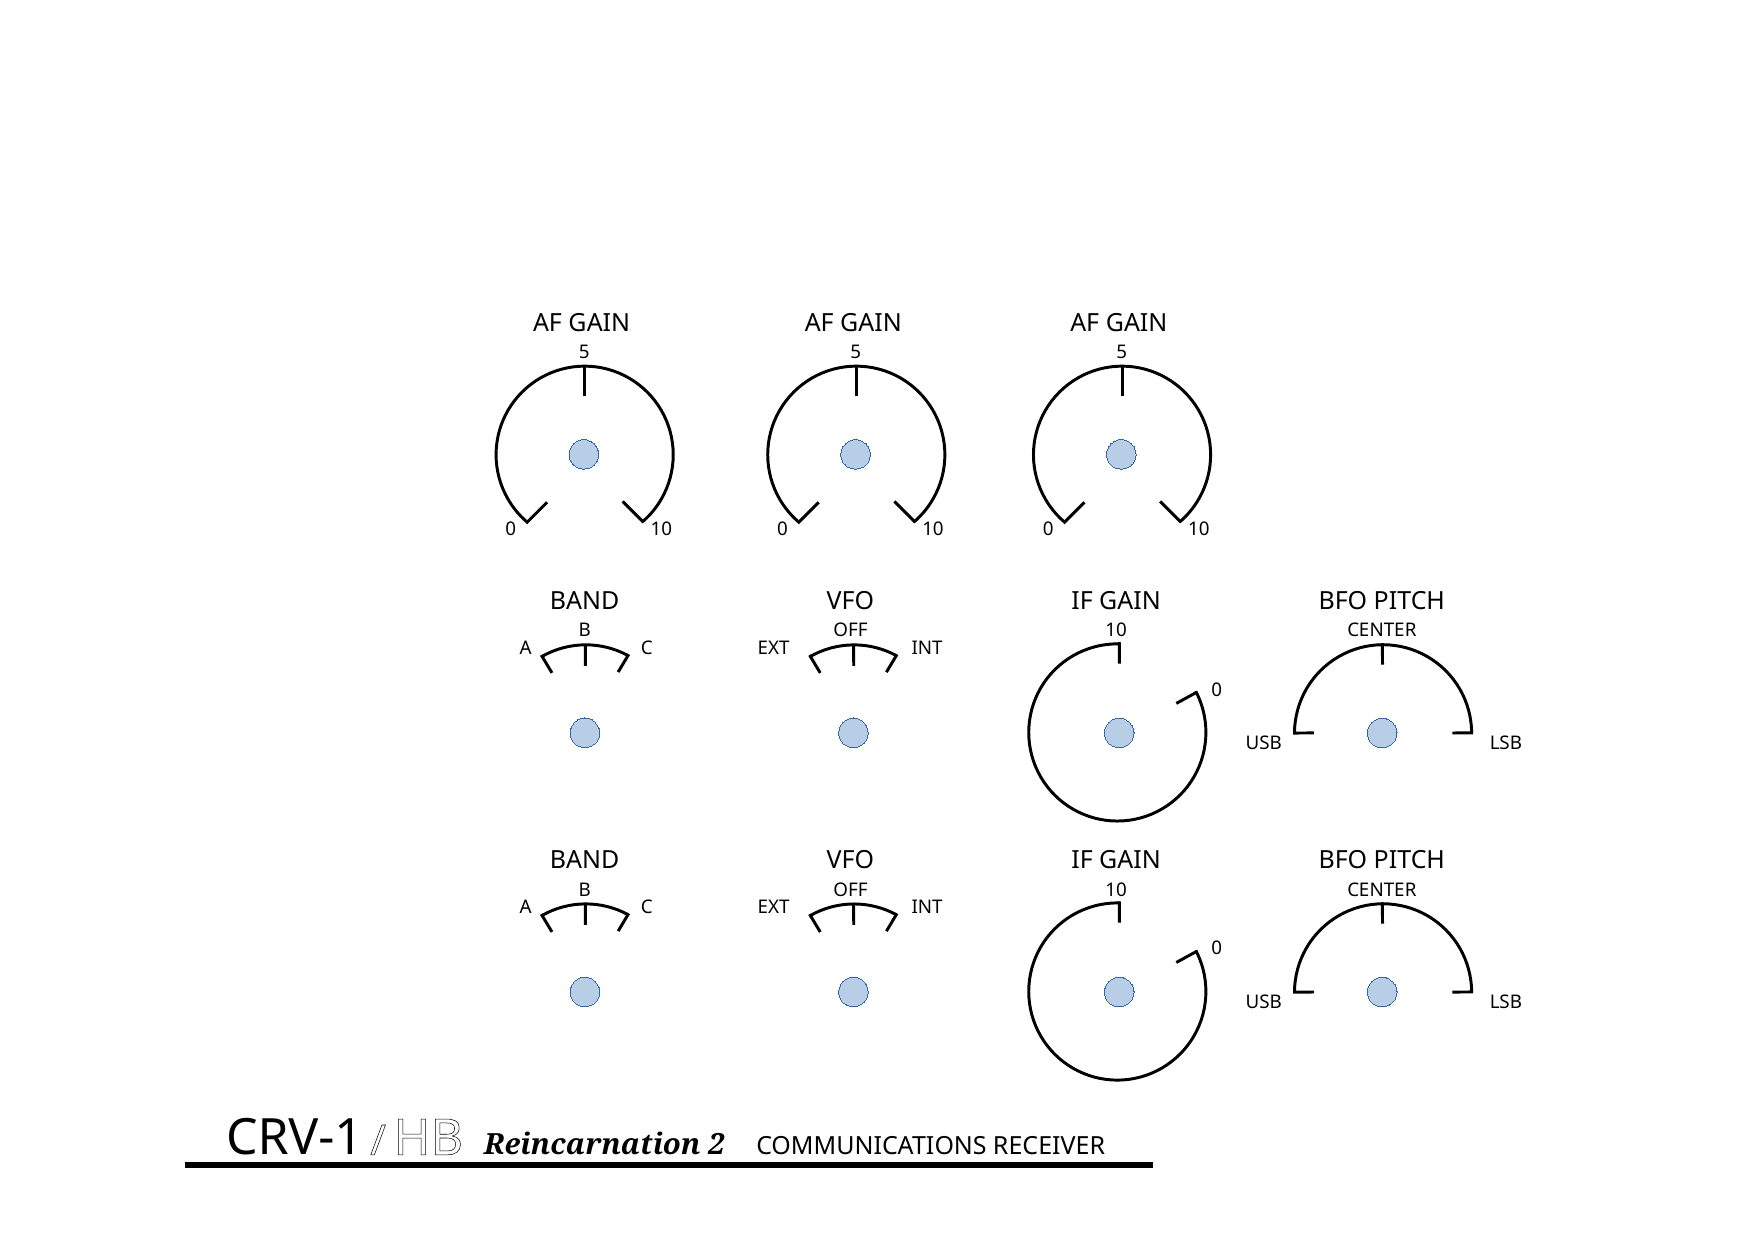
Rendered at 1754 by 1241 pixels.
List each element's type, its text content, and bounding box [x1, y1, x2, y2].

text_box [570, 717, 600, 748]
text_box 10 [885, 513, 981, 544]
text_box VFO [717, 844, 983, 875]
text_box 5 [986, 337, 1252, 367]
text_box INT [882, 632, 972, 663]
text_box EXT [729, 891, 818, 922]
text_box VFO [717, 585, 983, 615]
text_box CENTER [1249, 615, 1515, 645]
text_box B [451, 875, 717, 904]
text_box [1104, 977, 1135, 1007]
text_box IF GAIN [983, 844, 1249, 875]
text_box OFF [717, 875, 983, 904]
text_box 10 [1151, 513, 1247, 544]
text_box LSB [1437, 986, 1574, 1016]
text_box AF GAIN [986, 307, 1252, 337]
text_box EXT [729, 632, 818, 663]
text_box C [617, 632, 677, 663]
text_box [570, 977, 600, 1007]
text_box USB [1195, 986, 1332, 1016]
text_box 10 [983, 875, 1249, 904]
text_box A [504, 632, 547, 663]
text_box [569, 439, 599, 470]
text_box 0 [998, 513, 1099, 544]
text_box C [617, 891, 677, 922]
text_box IF GAIN [983, 585, 1249, 615]
text_box INT [882, 891, 972, 922]
text_box AF GAIN [720, 307, 986, 337]
text_box BFO PITCH [1249, 585, 1515, 615]
text_box [1367, 977, 1398, 1007]
text_box BAND [451, 844, 717, 875]
text_box BFO PITCH [1249, 844, 1515, 875]
text_box 0 [1189, 673, 1244, 704]
text_box 0 [732, 513, 833, 544]
text_box [1106, 439, 1137, 470]
text_box CENTER [1249, 875, 1515, 904]
text_box LSB [1437, 727, 1574, 757]
text_box [840, 439, 871, 470]
text_box B [451, 615, 717, 645]
text_box 5 [720, 337, 986, 367]
text_box OFF [717, 615, 983, 645]
text_box [1367, 718, 1398, 748]
text_box [1104, 718, 1135, 748]
text_box 0 [460, 513, 562, 544]
text_box CRV-1 / HB Reincarnation 2 COMMUNICATIONS RECEIVER [178, 1105, 1154, 1165]
text_box 5 [448, 337, 715, 367]
text_box [838, 977, 869, 1007]
text_box [838, 717, 869, 748]
text_box A [504, 891, 547, 922]
text_box BAND [451, 585, 717, 615]
text_box USB [1195, 727, 1332, 757]
text_box 0 [1189, 933, 1244, 963]
text_box AF GAIN [448, 307, 715, 337]
text_box 10 [983, 615, 1249, 645]
text_box 10 [614, 513, 709, 544]
